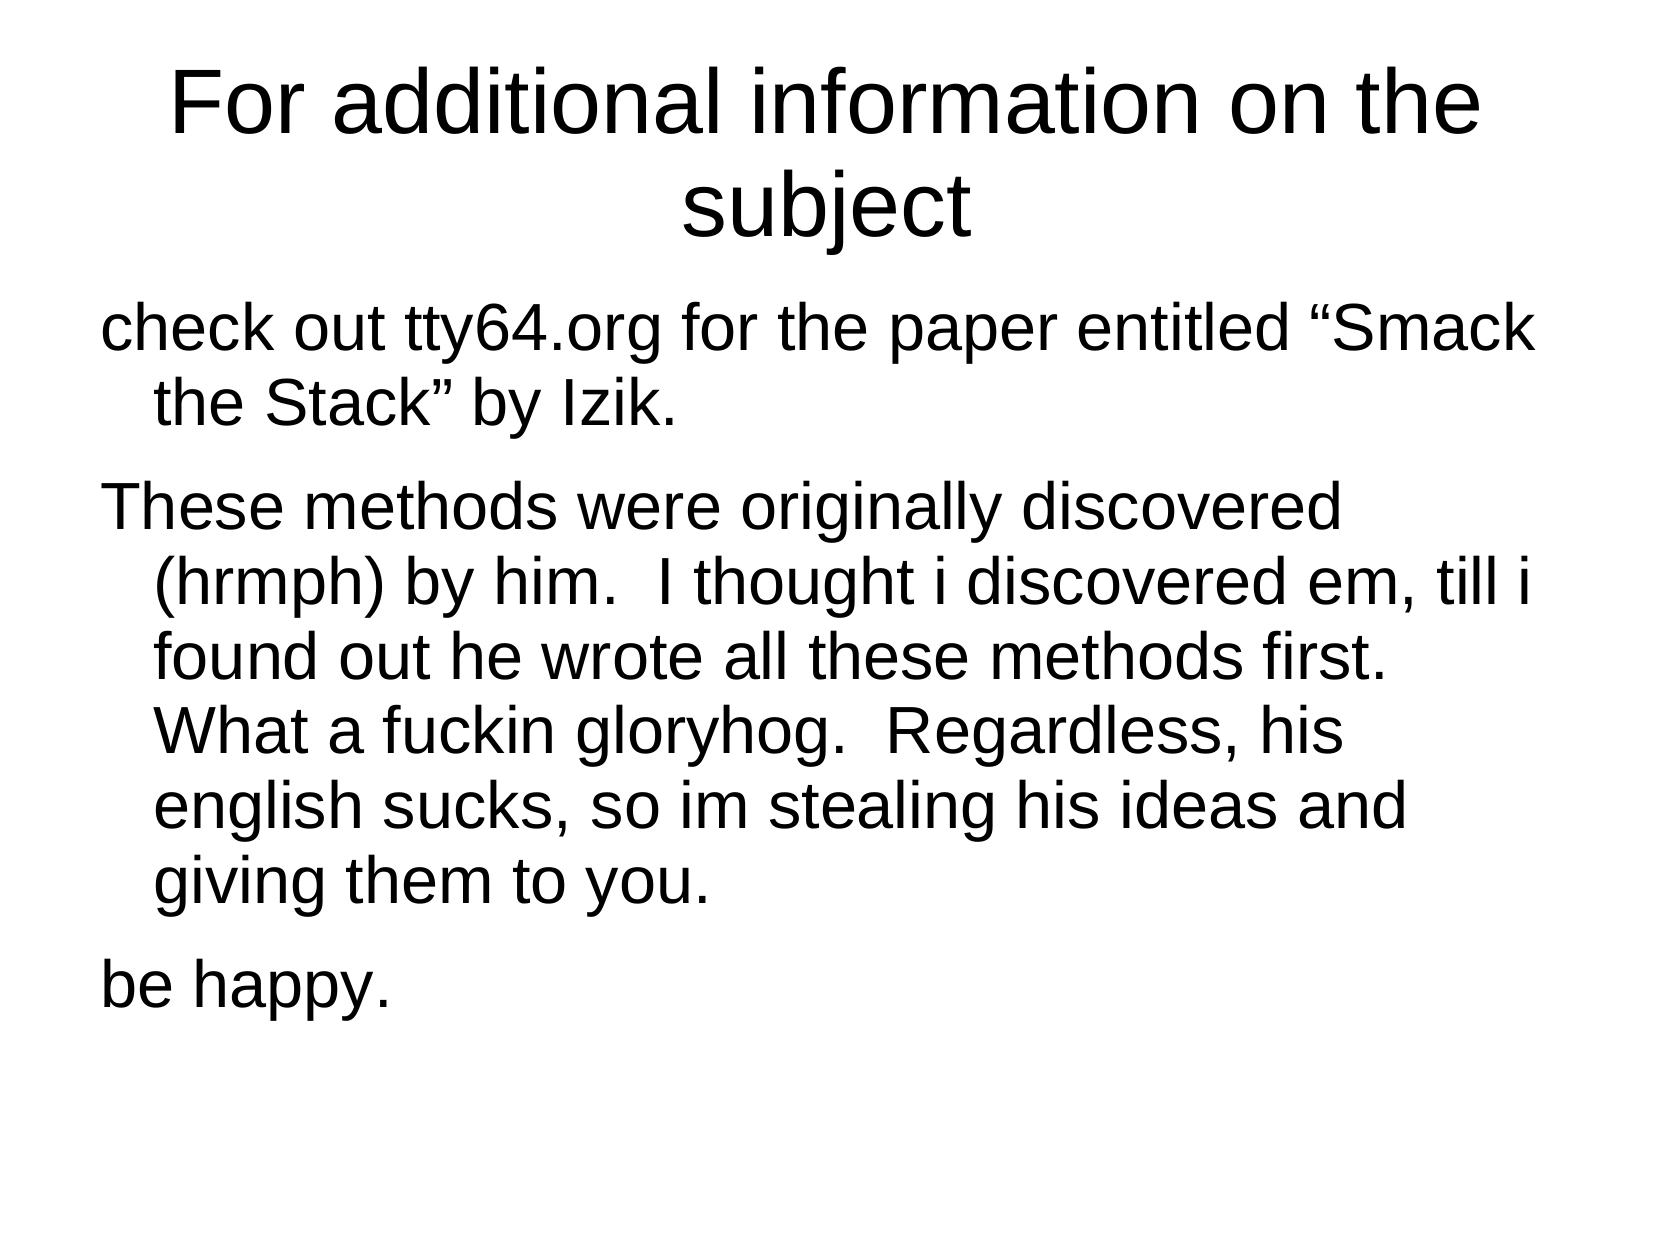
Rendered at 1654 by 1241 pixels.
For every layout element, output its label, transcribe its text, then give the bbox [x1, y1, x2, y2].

list check out tty64.org for the paper entitled “Smack the Stack” by Izik. These methods were originally discovered (hrmph) by him. I thought i discovered em, till i found out he wrote all these methods first. What a fuckin gloryhog. Regardless, his english sucks, so im stealing his ideas and giving them to you. be happy. [82, 290, 1571, 1109]
title For additional information on the subject [82, 49, 1571, 257]
